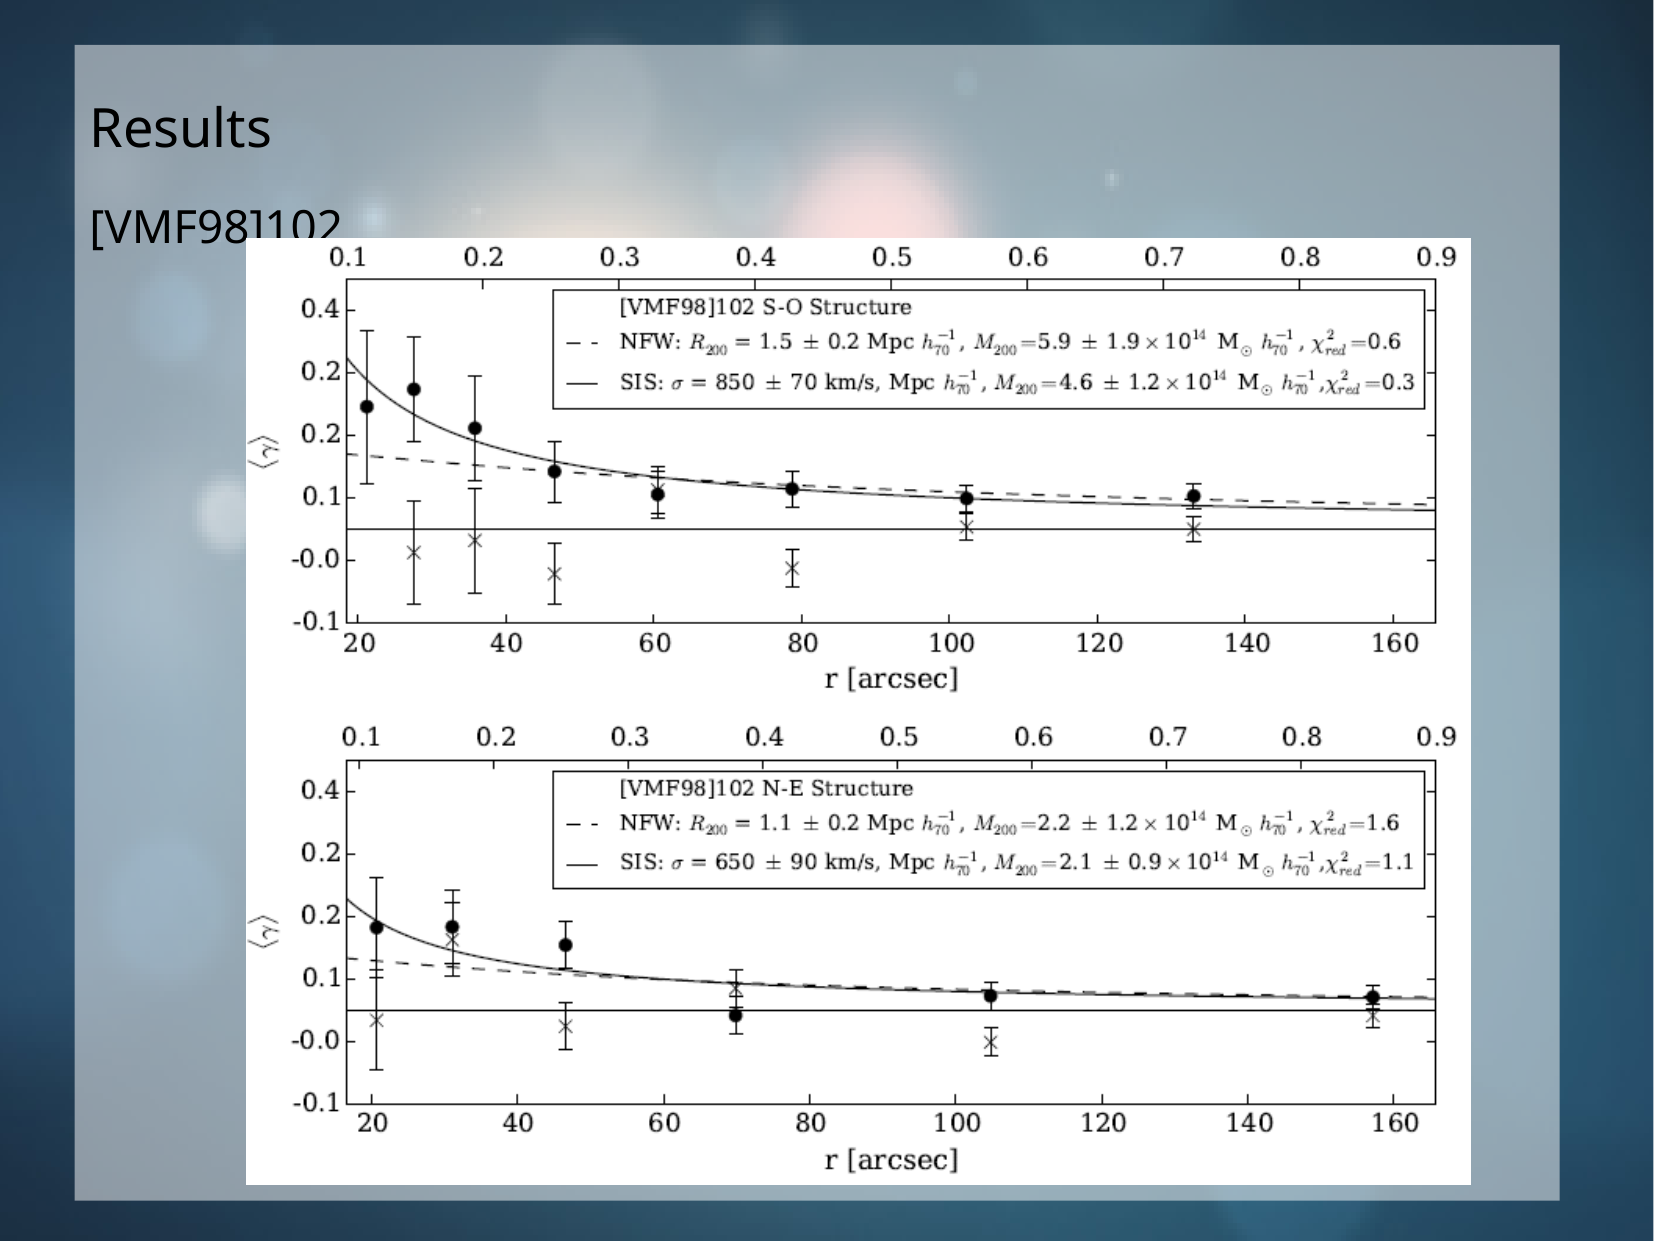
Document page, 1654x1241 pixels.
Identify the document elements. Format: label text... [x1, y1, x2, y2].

text_box Results [VMF98]102 [74, 44, 1560, 1201]
picture [0, 0, 1654, 1241]
